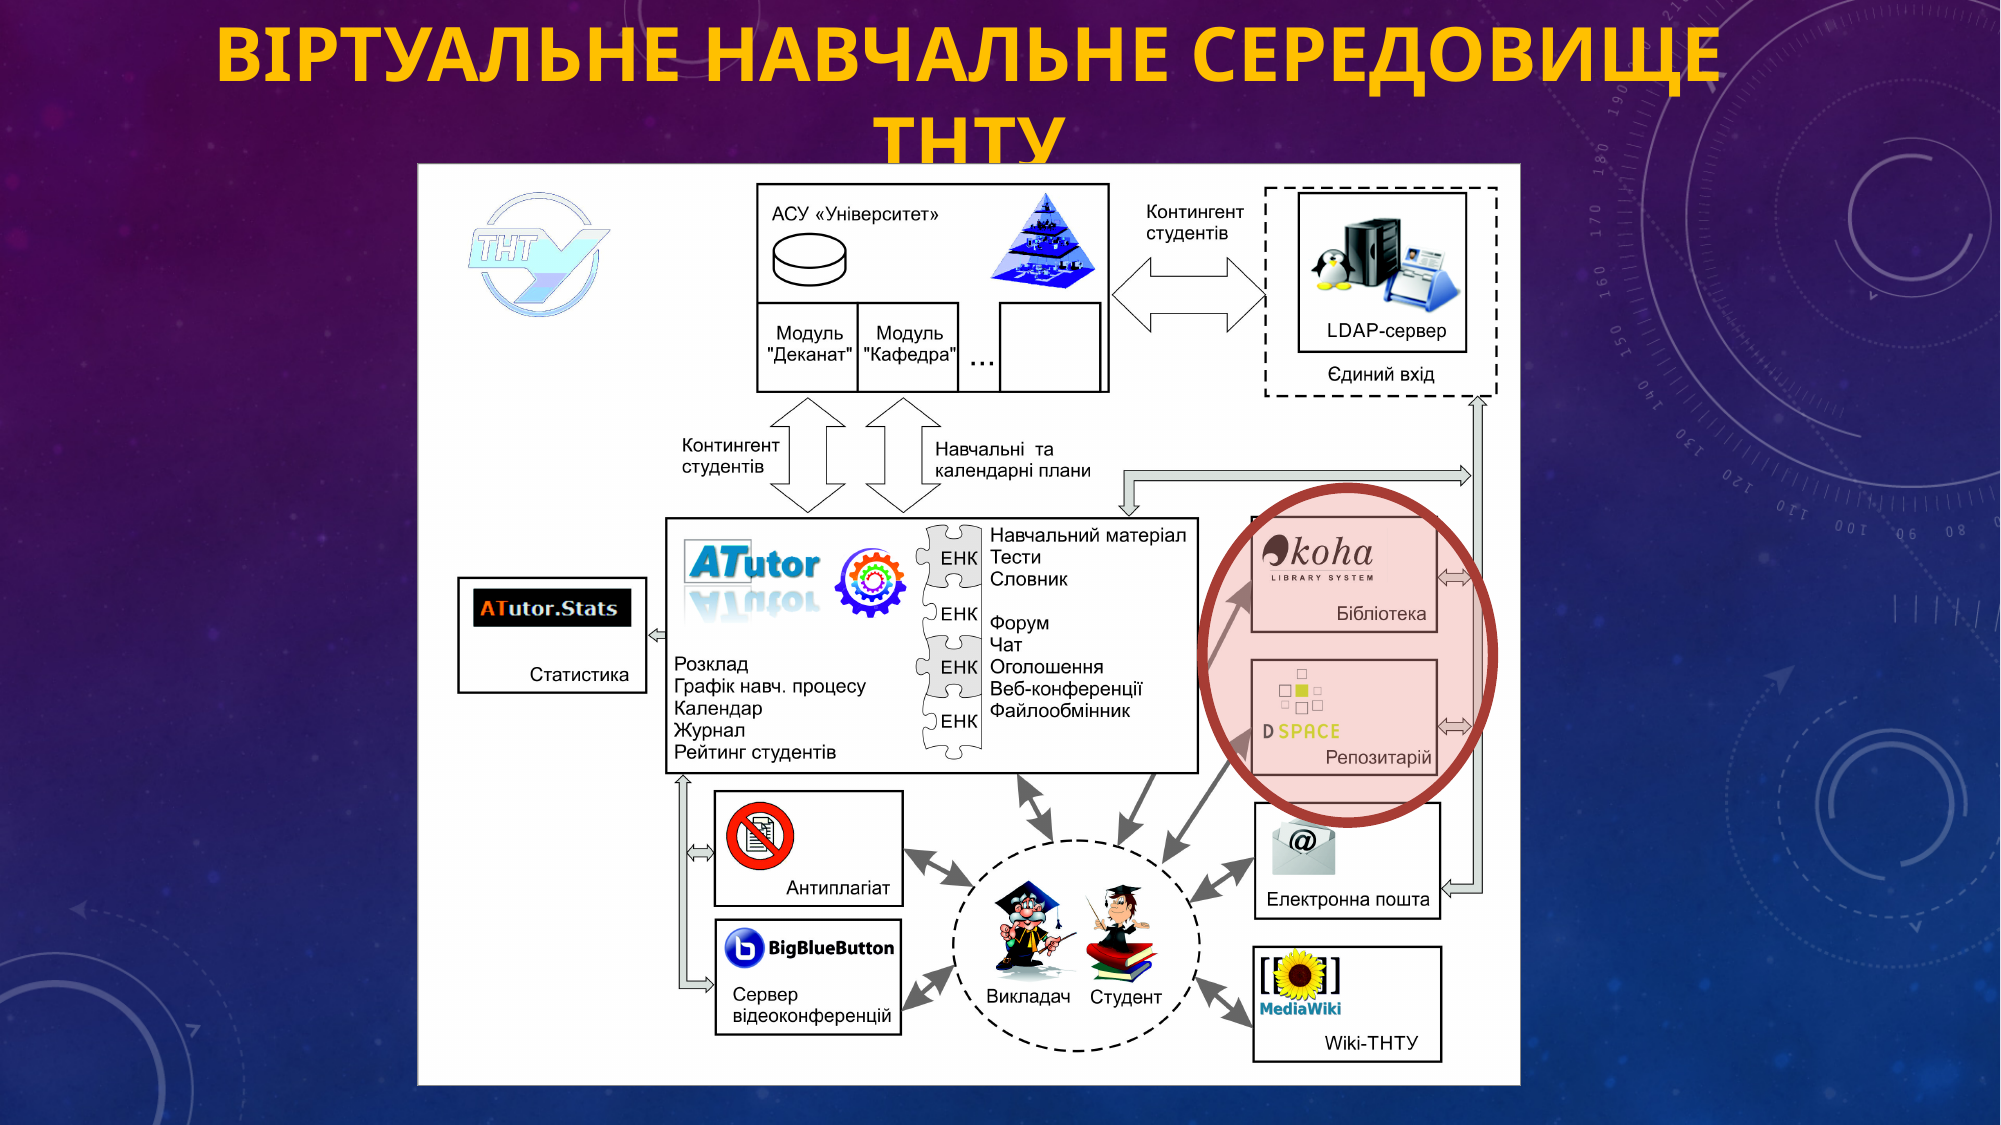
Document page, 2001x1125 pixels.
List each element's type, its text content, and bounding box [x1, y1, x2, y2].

picture [0, 0, 2001, 1125]
title віртуальнЕ навчальнЕ середовищЕ ТНТУ [138, 28, 1801, 164]
text_box [1202, 487, 1493, 823]
